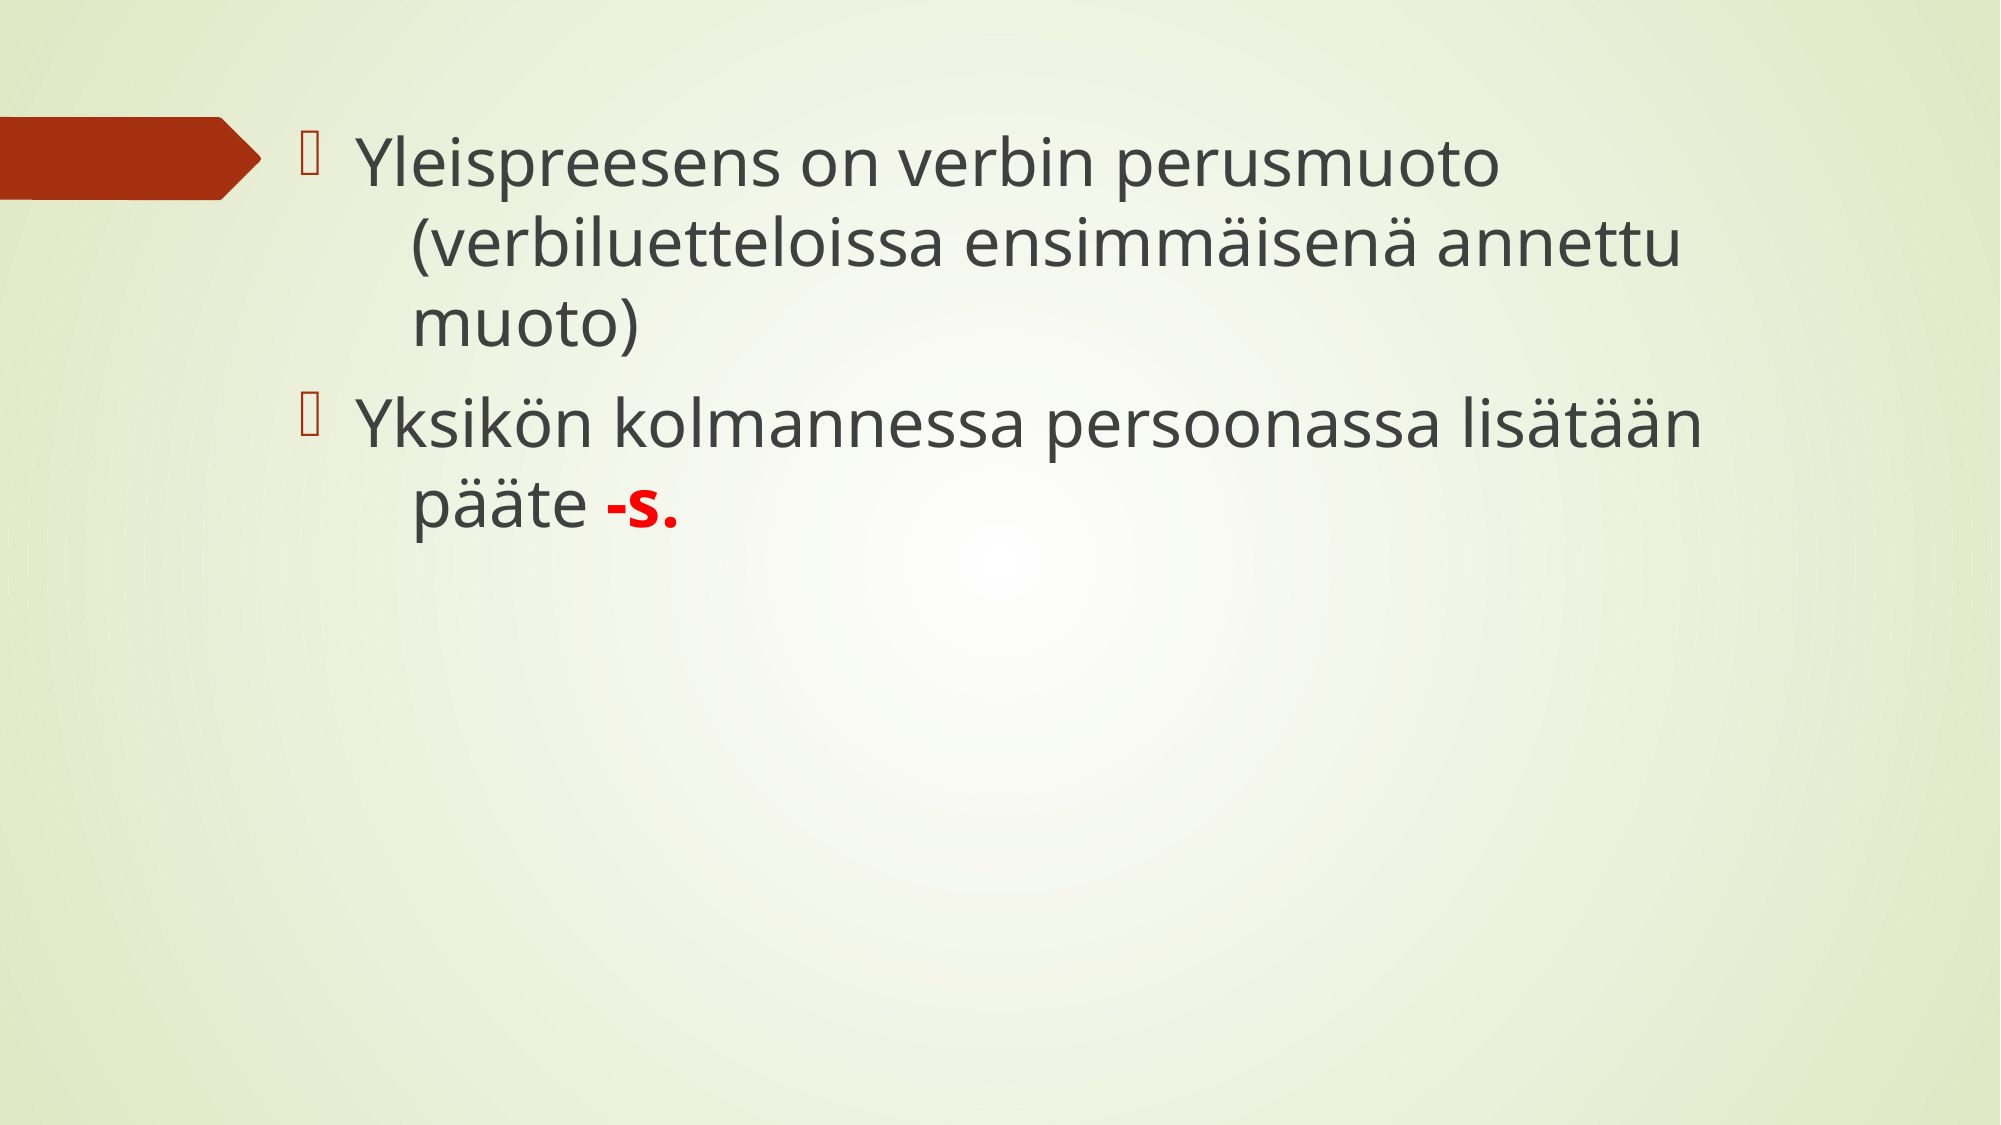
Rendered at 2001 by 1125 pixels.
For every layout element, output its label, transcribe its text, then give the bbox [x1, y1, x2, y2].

list Yleispreesens on verbin perusmuoto (verbiluetteloissa ensimmäisenä annettu muoto) Yksikön kolmannessa persoonassa lisätään pääte -s. [283, 111, 1888, 970]
